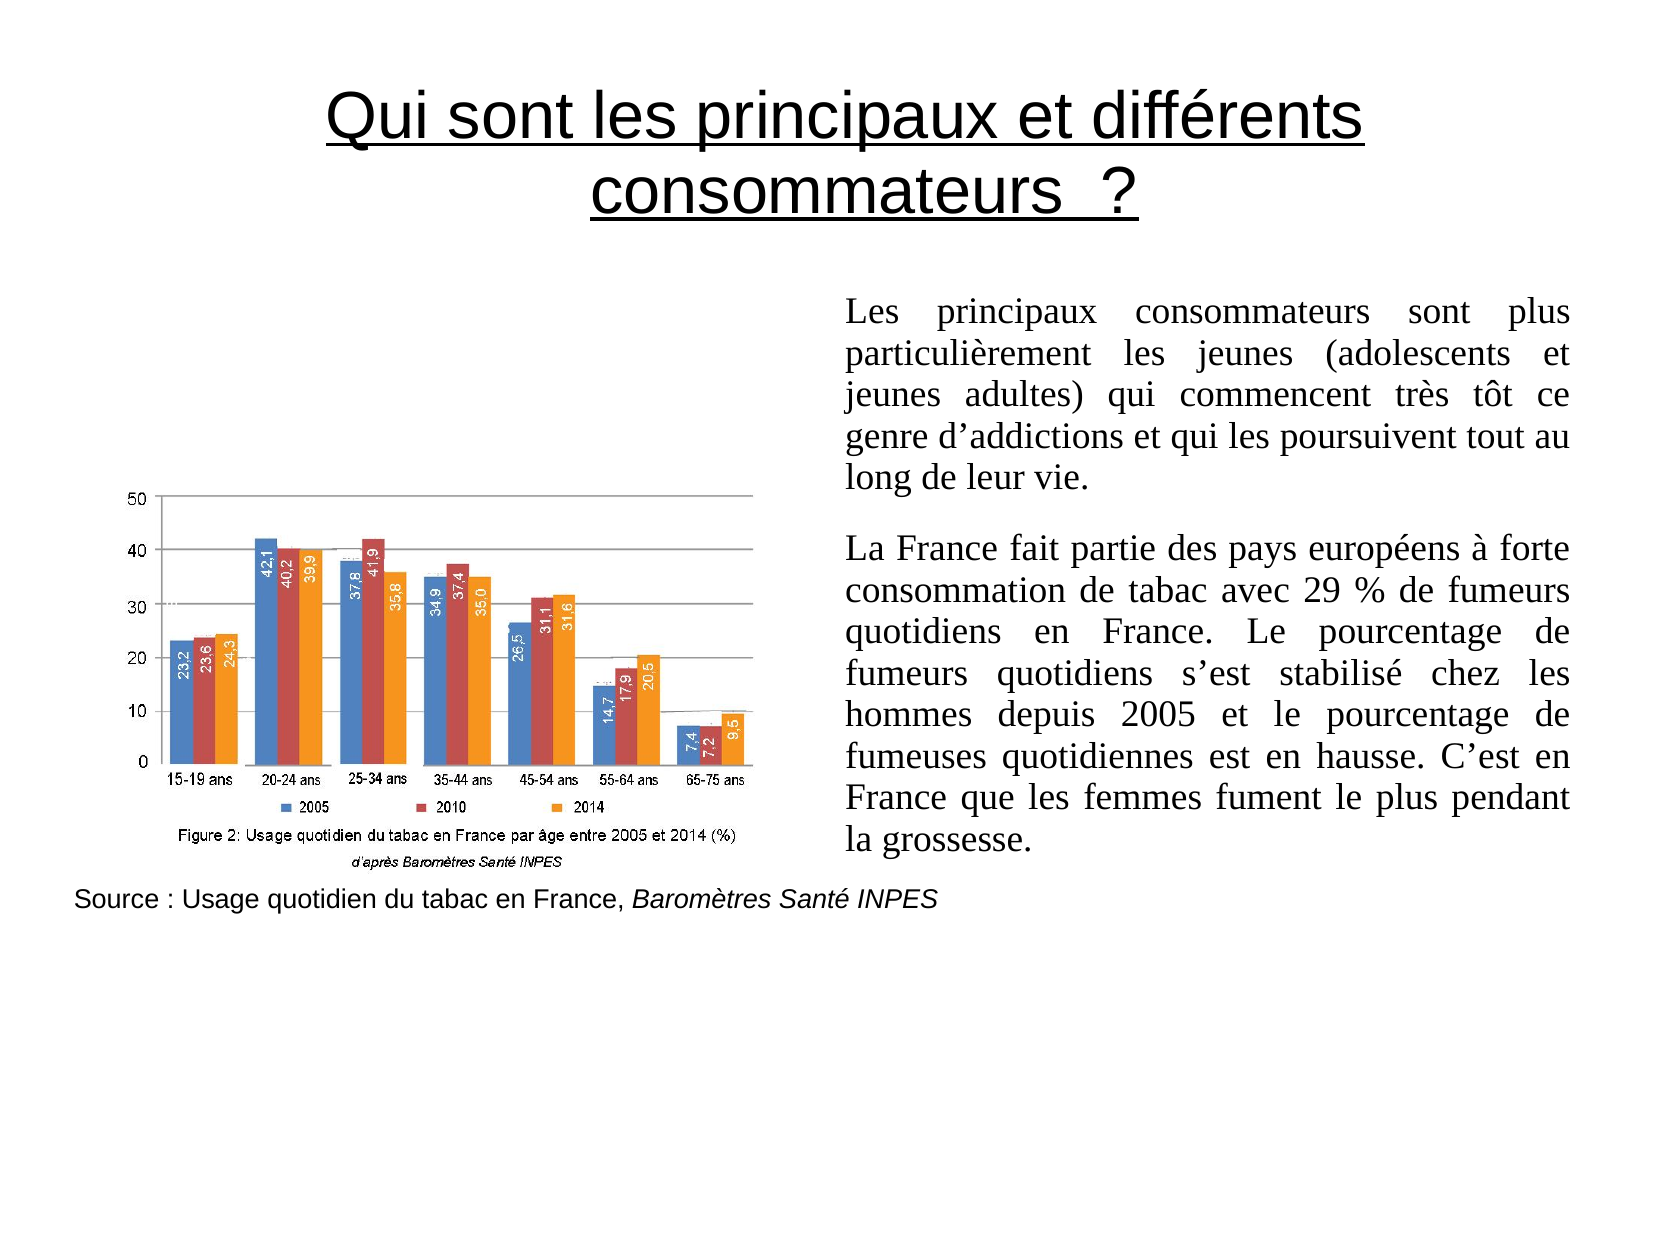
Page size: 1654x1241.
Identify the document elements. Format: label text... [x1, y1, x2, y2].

title Qui sont les principaux et différents consommateurs ? [82, 49, 1571, 257]
picture [82, 377, 809, 876]
text_box Source : Usage quotidien du tabac en France, Baromètres Santé INPES [59, 876, 953, 922]
list Les principaux consommateurs sont plus particulièrement les jeunes (adolescents et jeunes adultes) qui commencent très tôt ce genre d’addictions et qui les poursuivent tout au long de leur vie. La France fait partie des pays européens à forte consommation de tabac avec 29 % de fumeurs quotidiens en France. Le pourcentage de fumeurs quotidiens s’est stabilisé chez les hommes depuis 2005 et le pourcentage de fumeuses quotidiennes est en hausse. C’est en France que les femmes fument le plus pendant la grossesse. [845, 290, 1572, 1010]
